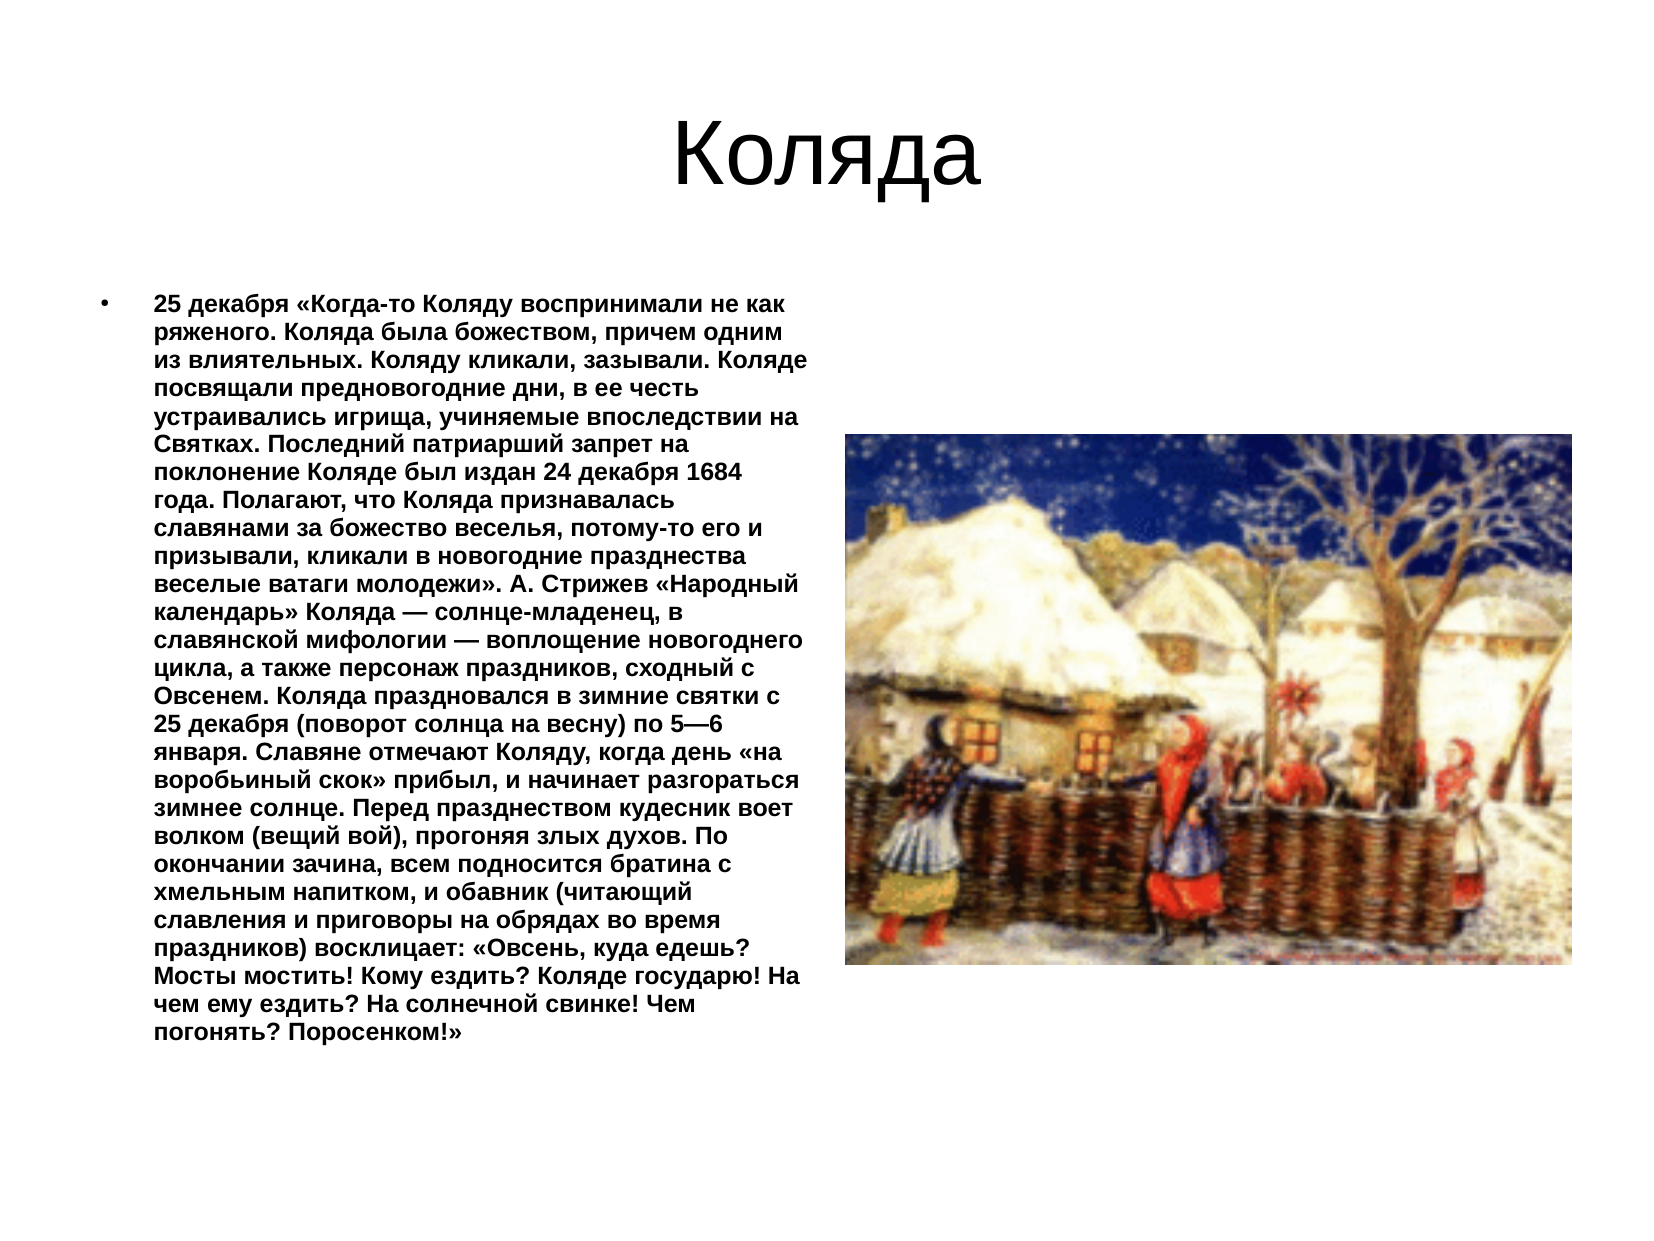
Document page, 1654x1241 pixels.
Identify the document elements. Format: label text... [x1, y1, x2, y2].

picture [845, 434, 1572, 965]
title Коляда [82, 49, 1571, 257]
list 25 декабря «Когда-то Коляду воспринимали не как ряженого. Коляда была божеством, причем одним из влиятельных. Коляду кликали, зазывали. Коляде посвящали предновогодние дни, в ее честь устраивались игрища, учиняемые впоследствии на Святках. Последний патриарший запрет на поклонение Коляде был издан 24 декабря 1684 года. Полагают, что Коляда признавалась славянами за божество веселья, потому-то его и призывали, кликали в новогодние празднества веселые ватаги молодежи». А. Стрижев «Народный календарь» Коляда — солнце-младенец, в славянской мифологии — воплощение новогоднего цикла, а также персонаж праздников, сходный с Овсенем. Коляда праздновался в зимние святки с 25 декабря (поворот солнца на весну) по 5—6 января. Славяне отмечают Коляду, когда день «на воробьиный скок» прибыл, и начинает разгораться зимнее солнце. Перед празднеством кудесник воет волком (вещий вой), прогоняя злых духов. По окончании зачина, всем подносится братина с хмельным напитком, и обавник (читающий славления и приговоры на обрядах во время праздников) восклицает: «Овсень, куда едешь? Мосты мостить! Кому ездить? Коляде государю! На чем ему ездить? На солнечной свинке! Чем погонять? Поросенком!» [82, 290, 809, 1126]
